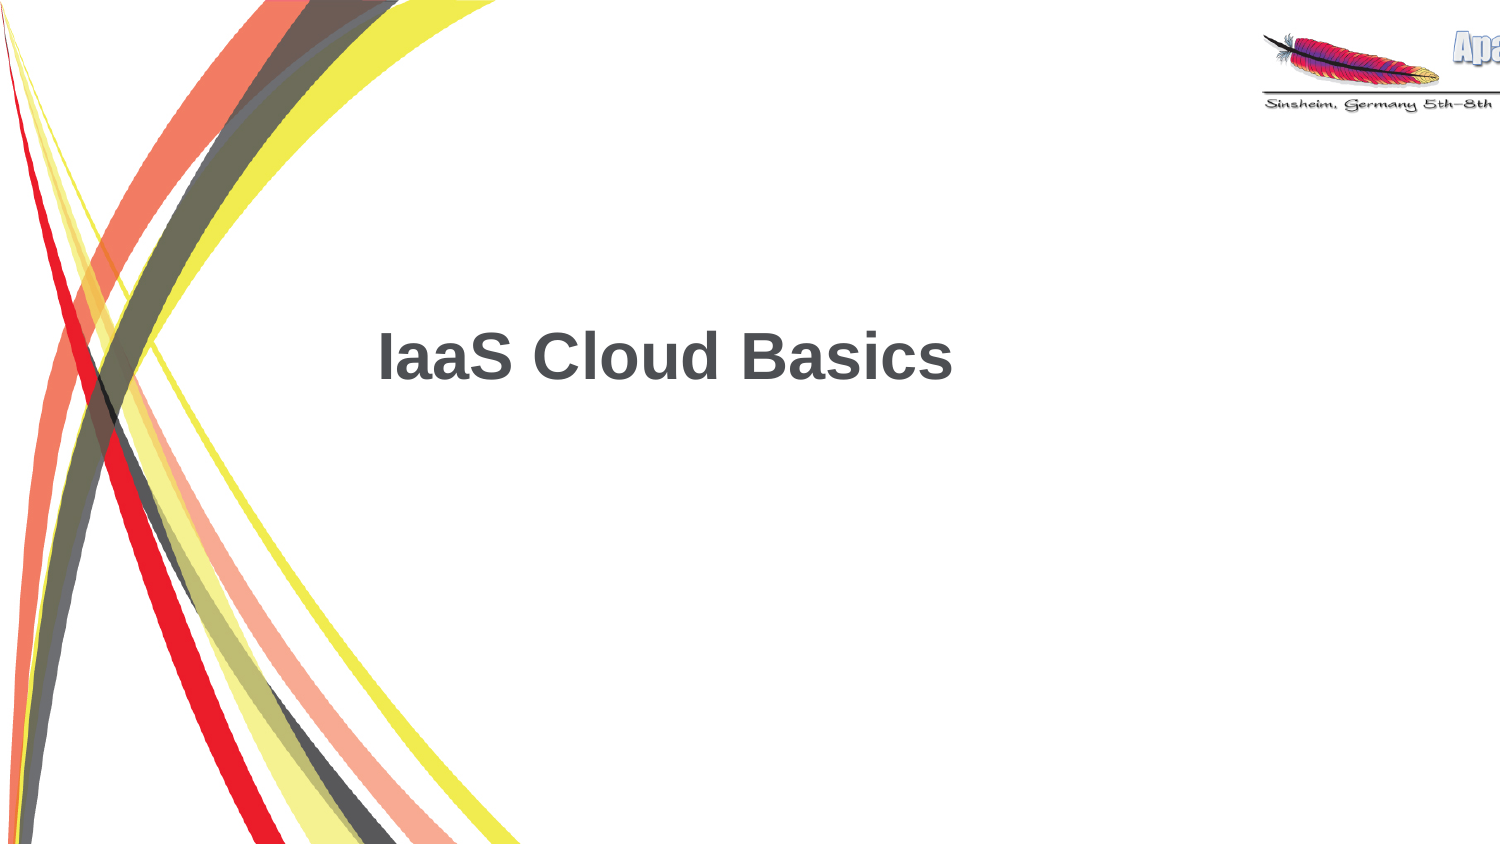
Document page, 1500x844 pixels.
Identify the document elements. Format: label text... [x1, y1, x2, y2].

picture [0, 0, 1500, 844]
list IaaS Cloud Basics [362, 209, 1450, 401]
